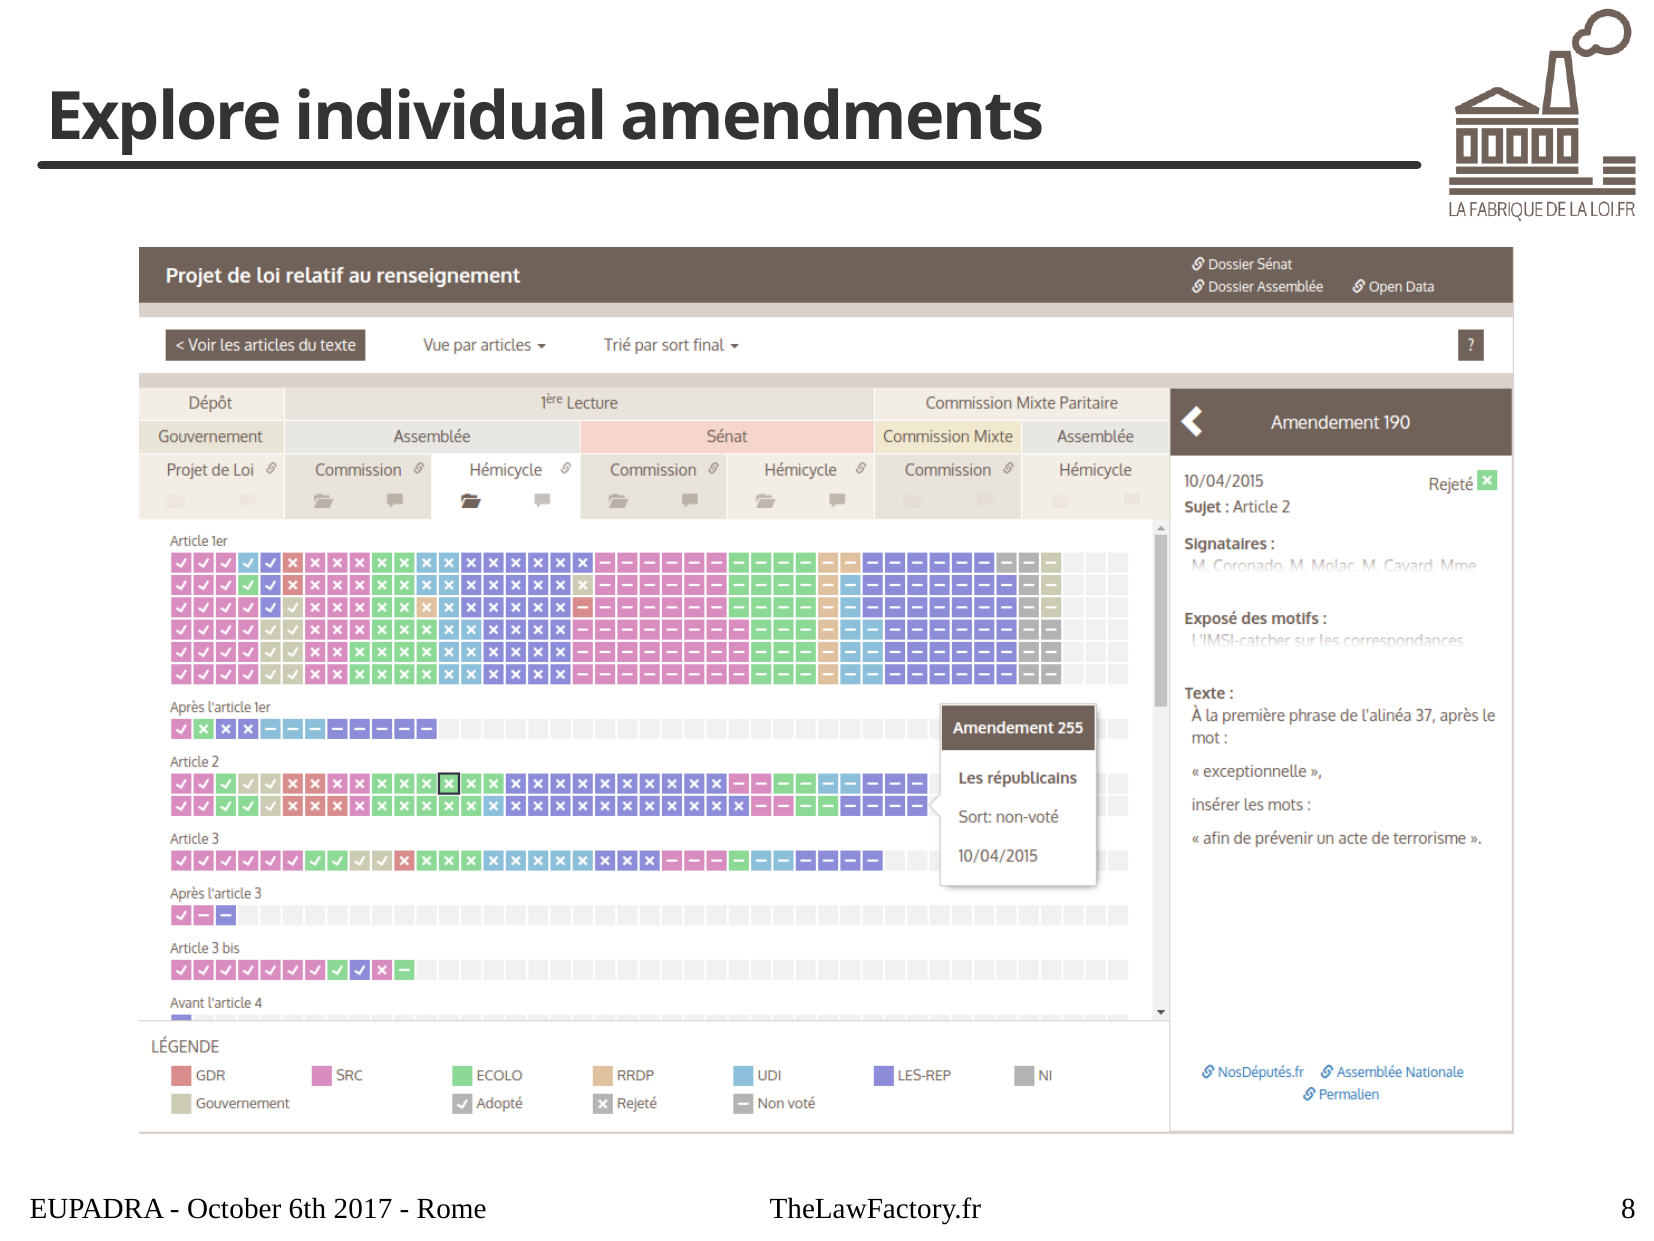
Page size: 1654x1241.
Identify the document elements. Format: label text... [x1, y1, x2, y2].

picture [139, 247, 1514, 1134]
title Explore individual amendments [29, 37, 1518, 189]
picture [1429, 0, 1654, 225]
